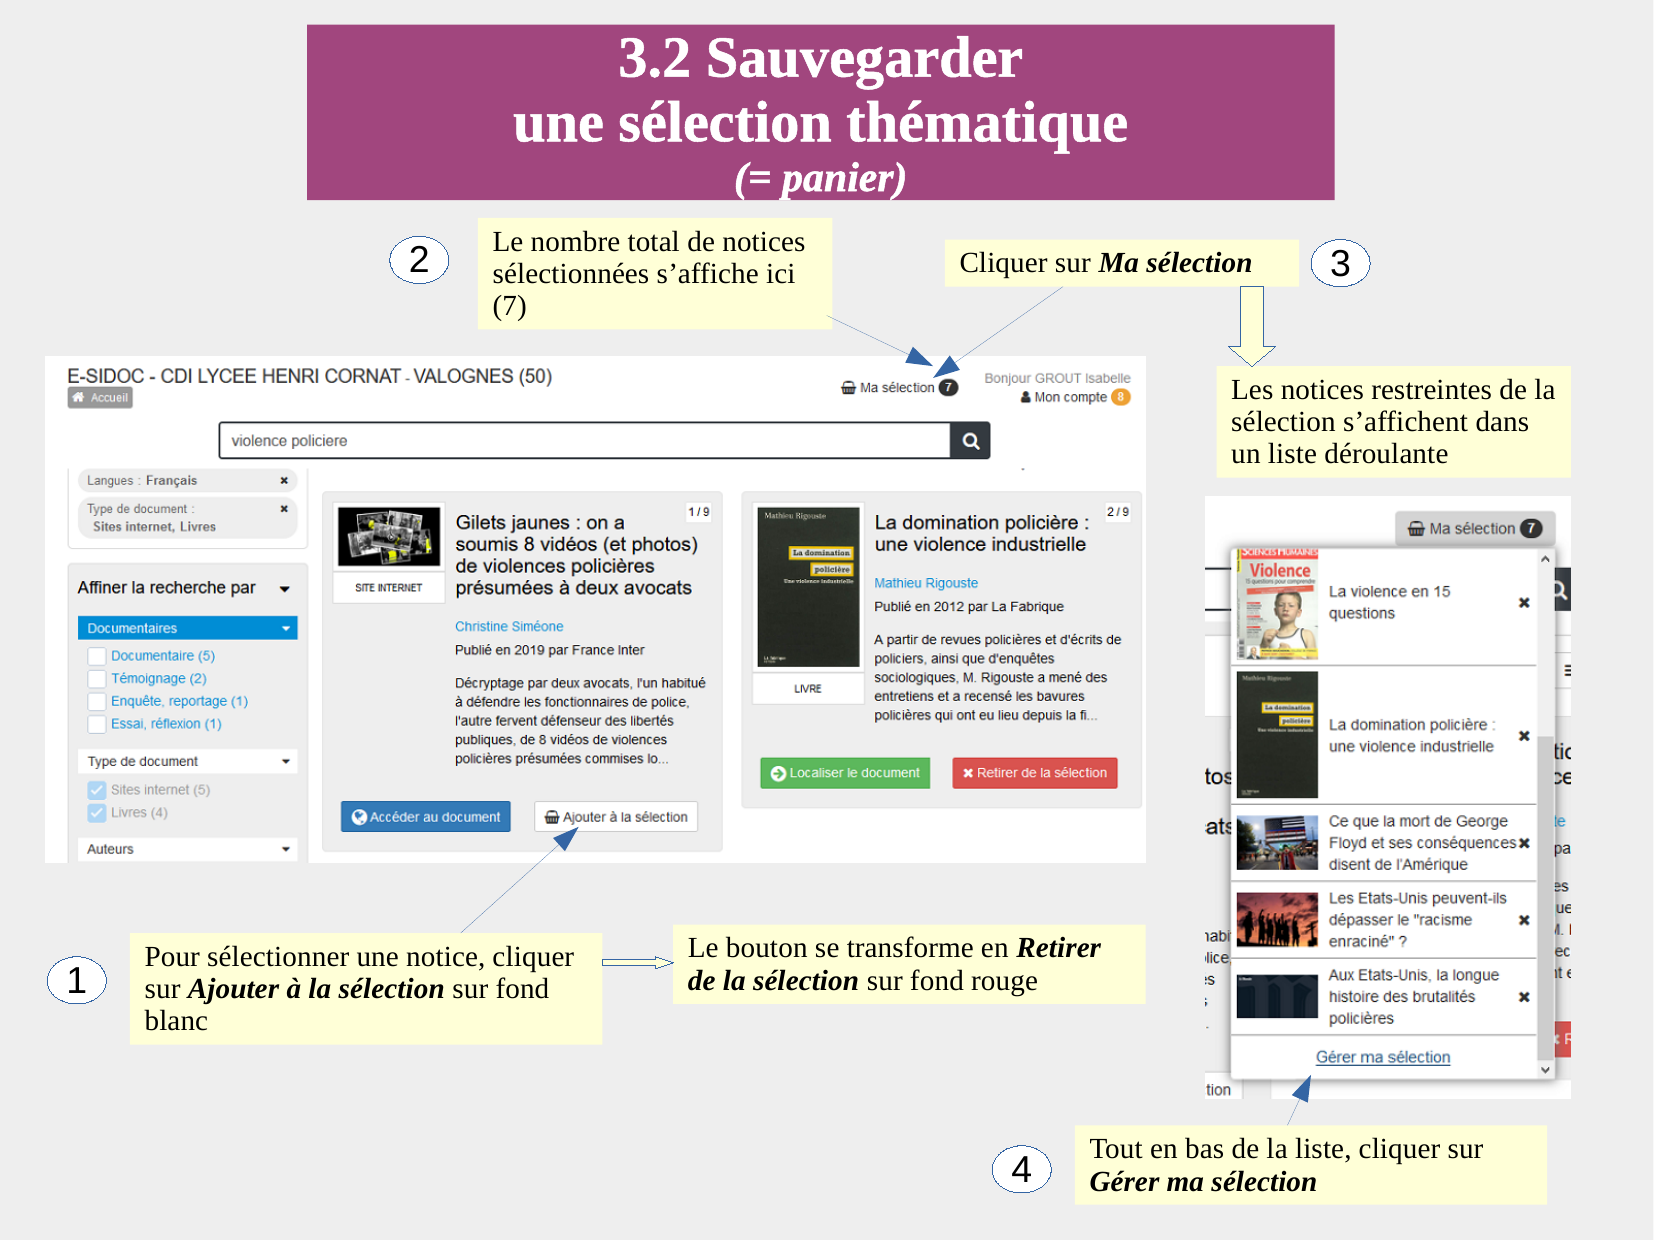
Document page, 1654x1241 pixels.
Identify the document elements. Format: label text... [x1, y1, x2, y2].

text_box Les notices restreintes de la sélection s’affichent dans un liste déroulante [1216, 366, 1571, 478]
text_box Le nombre total de notices sélectionnées s’affiche ici (7) [477, 217, 833, 330]
text_box [1228, 286, 1276, 367]
title 3.2 Sauvegarder une sélection thématique (= panier) [307, 24, 1335, 201]
text_box 3 [1311, 239, 1371, 287]
text_box Cliquer sur Ma sélection [944, 239, 1300, 287]
picture [951, 356, 962, 361]
text_box 2 [389, 236, 449, 284]
text_box 1 [47, 956, 107, 1004]
picture [1205, 496, 1571, 1099]
text_box [602, 956, 674, 969]
text_box Tout en bas de la liste, cliquer sur Gérer ma sélection [1074, 1125, 1548, 1205]
text_box Le bouton se transforme en Retirer de la sélection sur fond rouge [673, 924, 1146, 1004]
text_box 4 [992, 1145, 1052, 1193]
picture [45, 356, 1146, 863]
text_box Pour sélectionner une notice, cliquer sur Ajouter à la sélection sur fond blanc [129, 933, 603, 1045]
